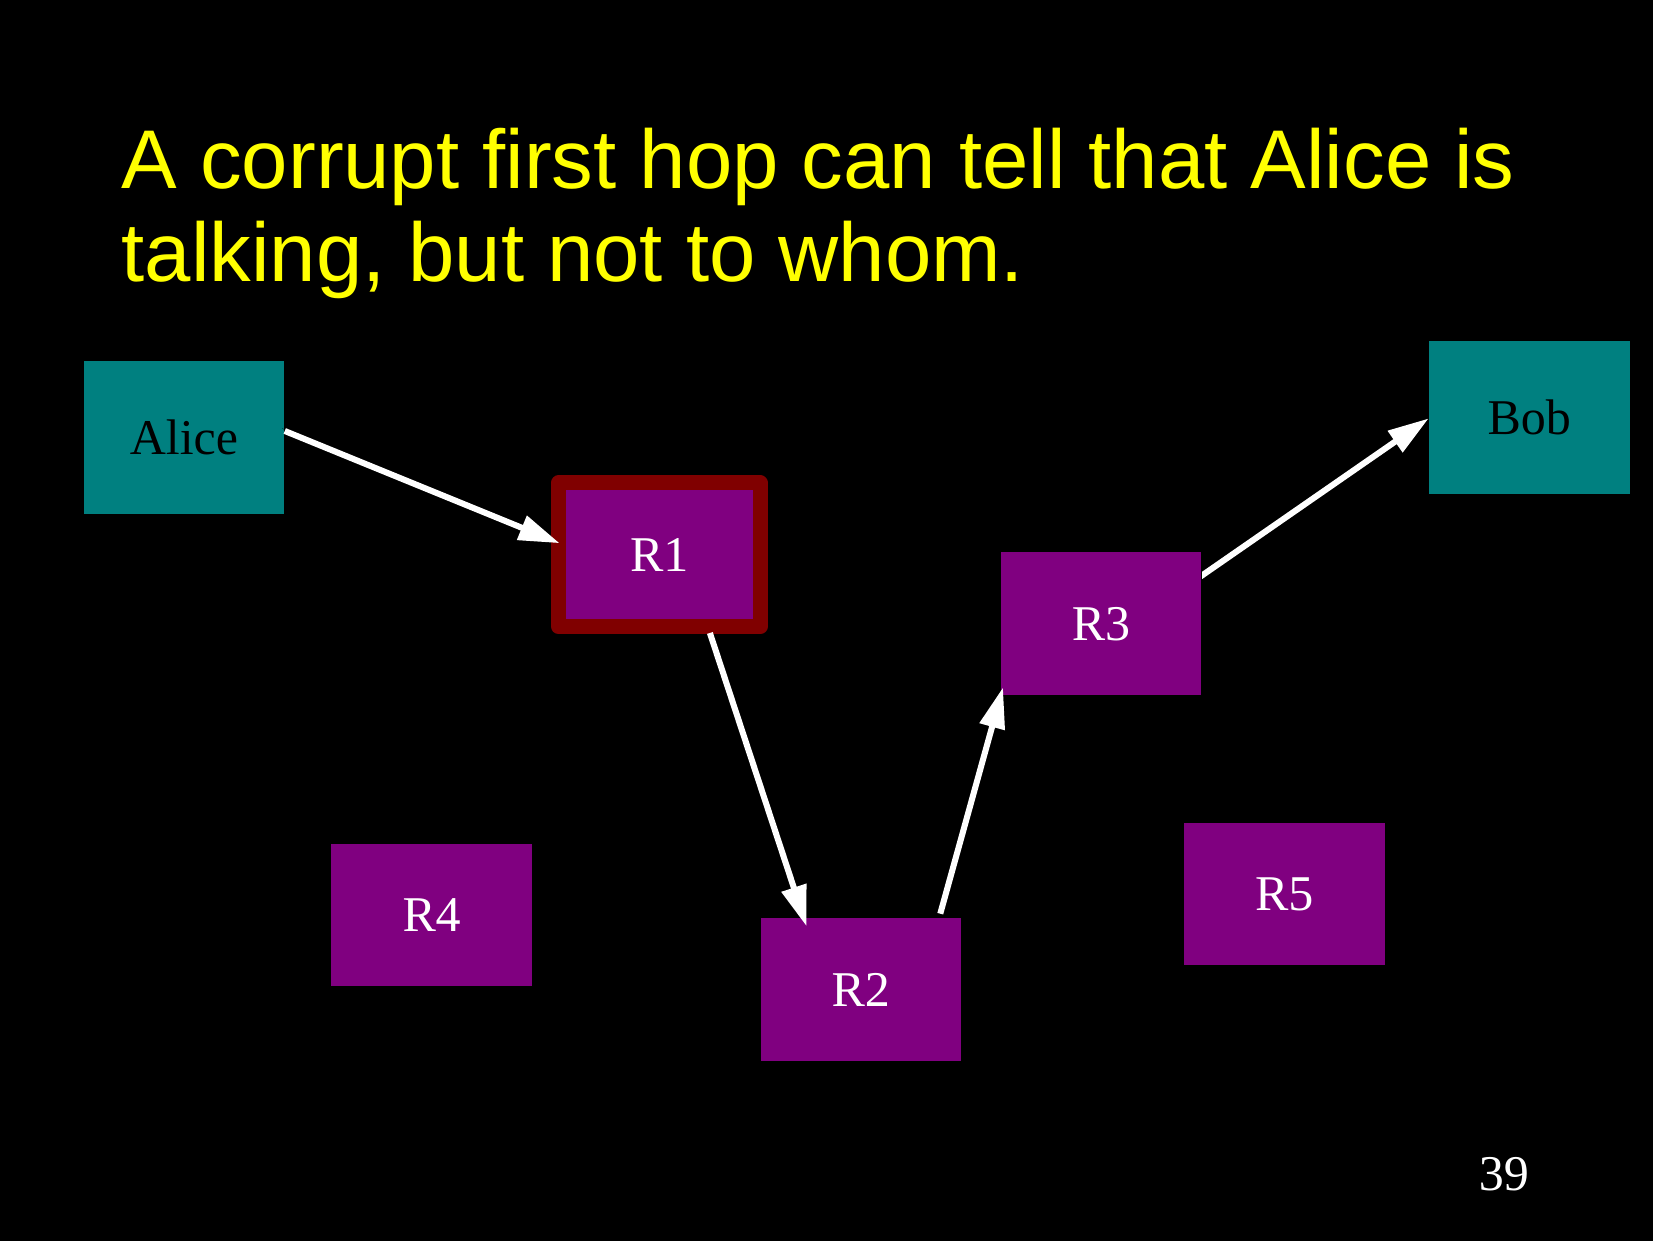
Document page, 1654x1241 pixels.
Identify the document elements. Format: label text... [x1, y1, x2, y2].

title A corrupt first hop can tell that Alice is talking, but not to whom. [121, 95, 1534, 318]
text_box Bob [1428, 340, 1631, 495]
text_box R4 [330, 843, 533, 987]
text_box Alice [83, 360, 285, 515]
text_box R1 [558, 482, 761, 627]
text_box R2 [760, 917, 962, 1062]
text_box R3 [1000, 551, 1202, 696]
text_box R5 [1183, 822, 1386, 966]
